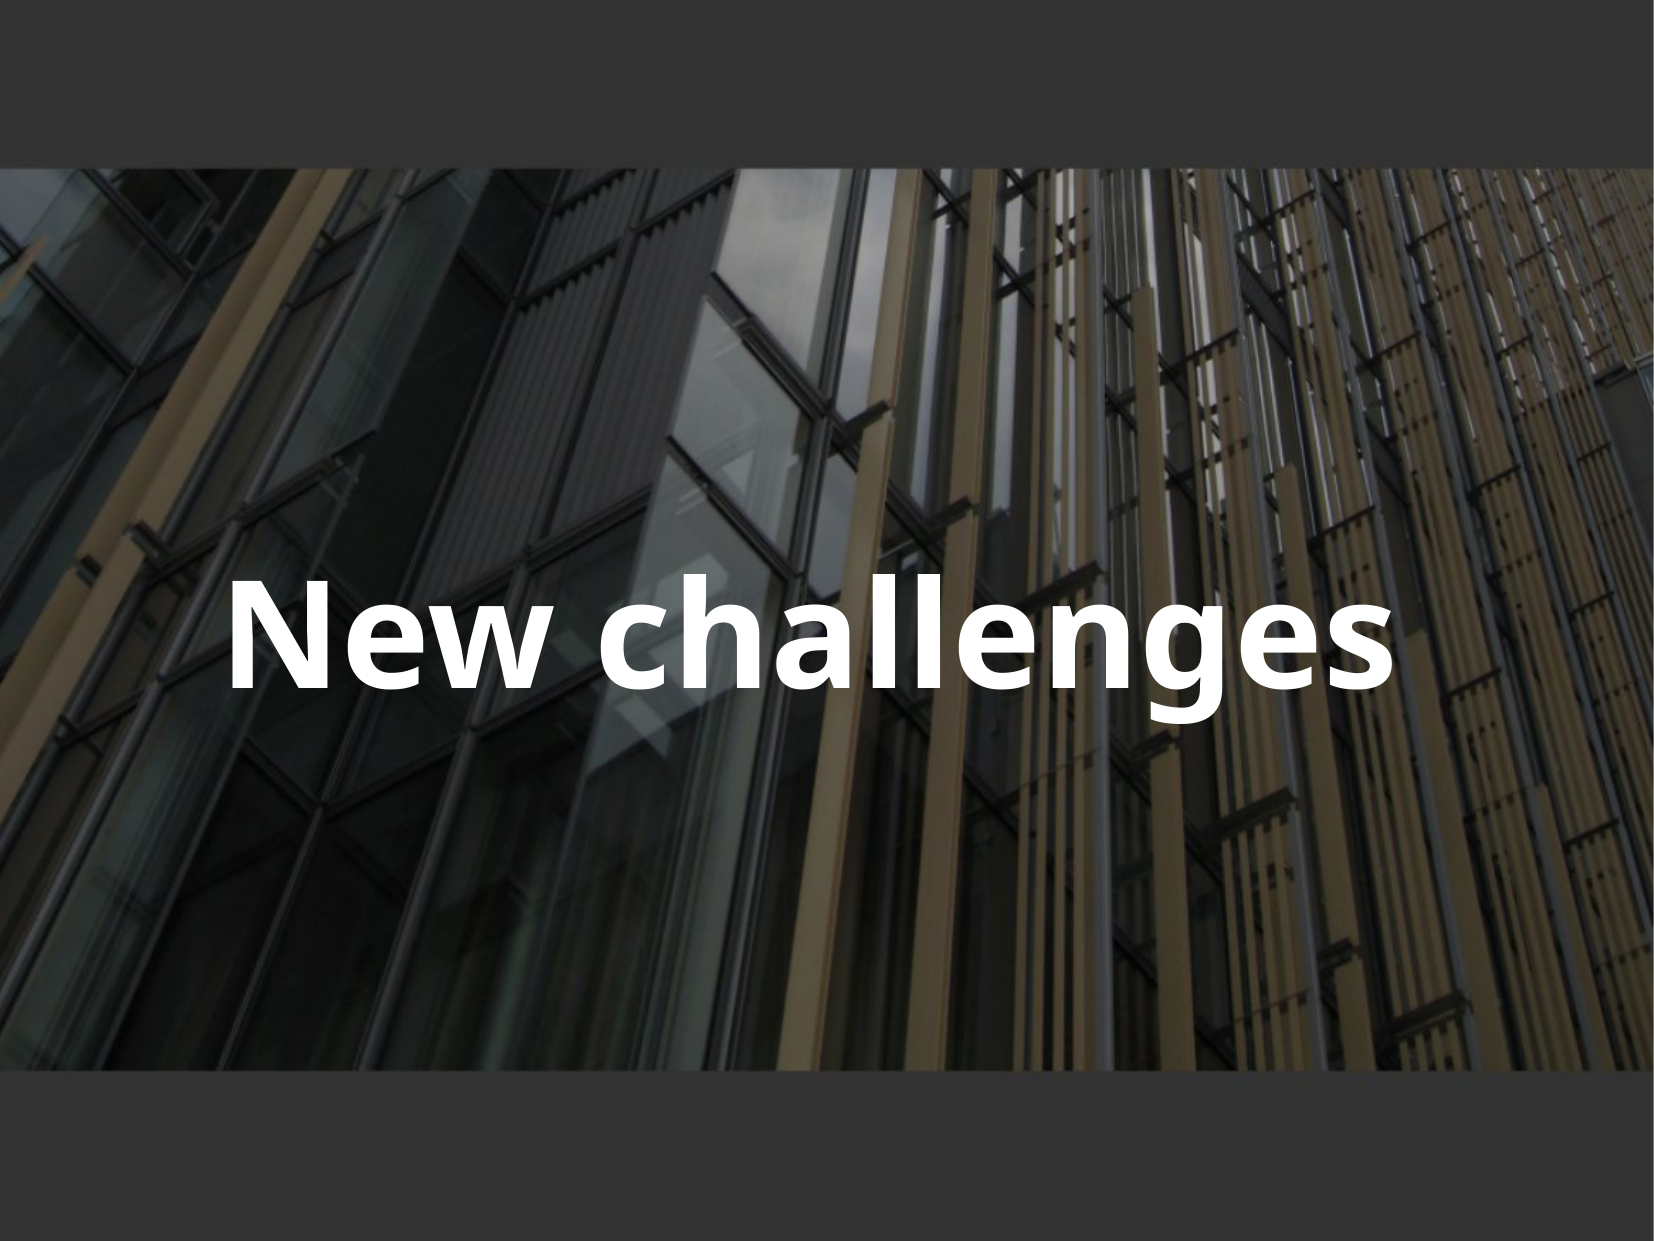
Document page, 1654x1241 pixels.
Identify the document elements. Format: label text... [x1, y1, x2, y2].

picture [0, 0, 1654, 1241]
title New challenges [23, 206, 1595, 1055]
